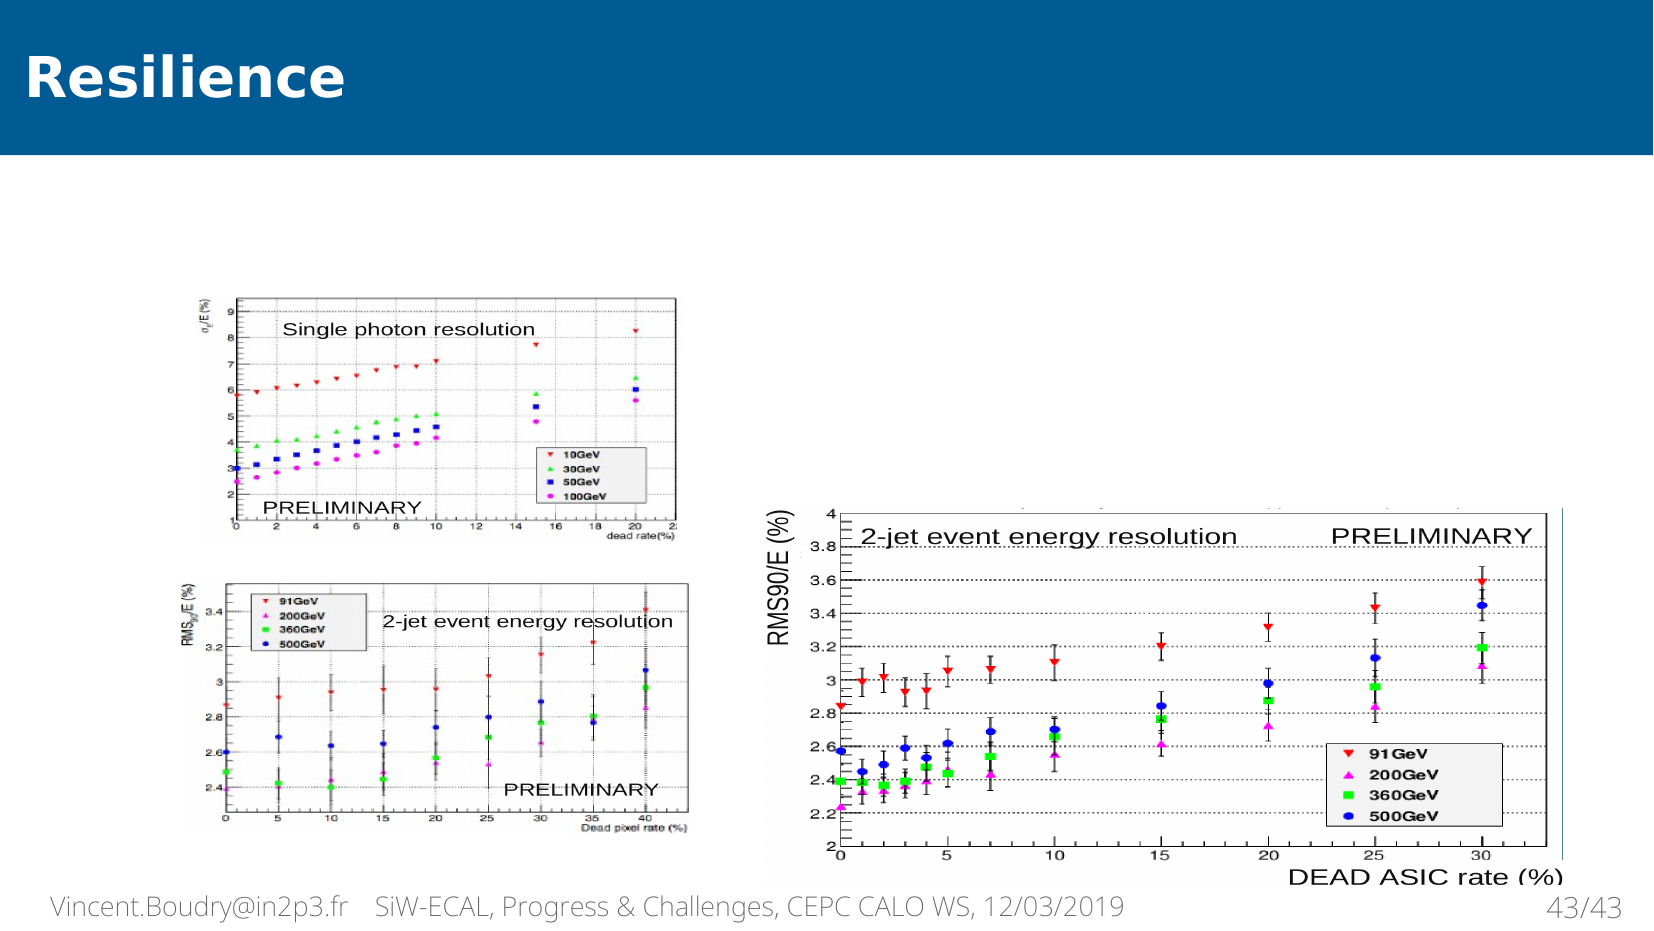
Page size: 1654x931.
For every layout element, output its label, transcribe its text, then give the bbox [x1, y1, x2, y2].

picture [198, 295, 682, 542]
picture [762, 508, 1563, 885]
title Resilience [24, 12, 1635, 143]
picture [181, 581, 696, 834]
text_box [23, 195, 1630, 866]
